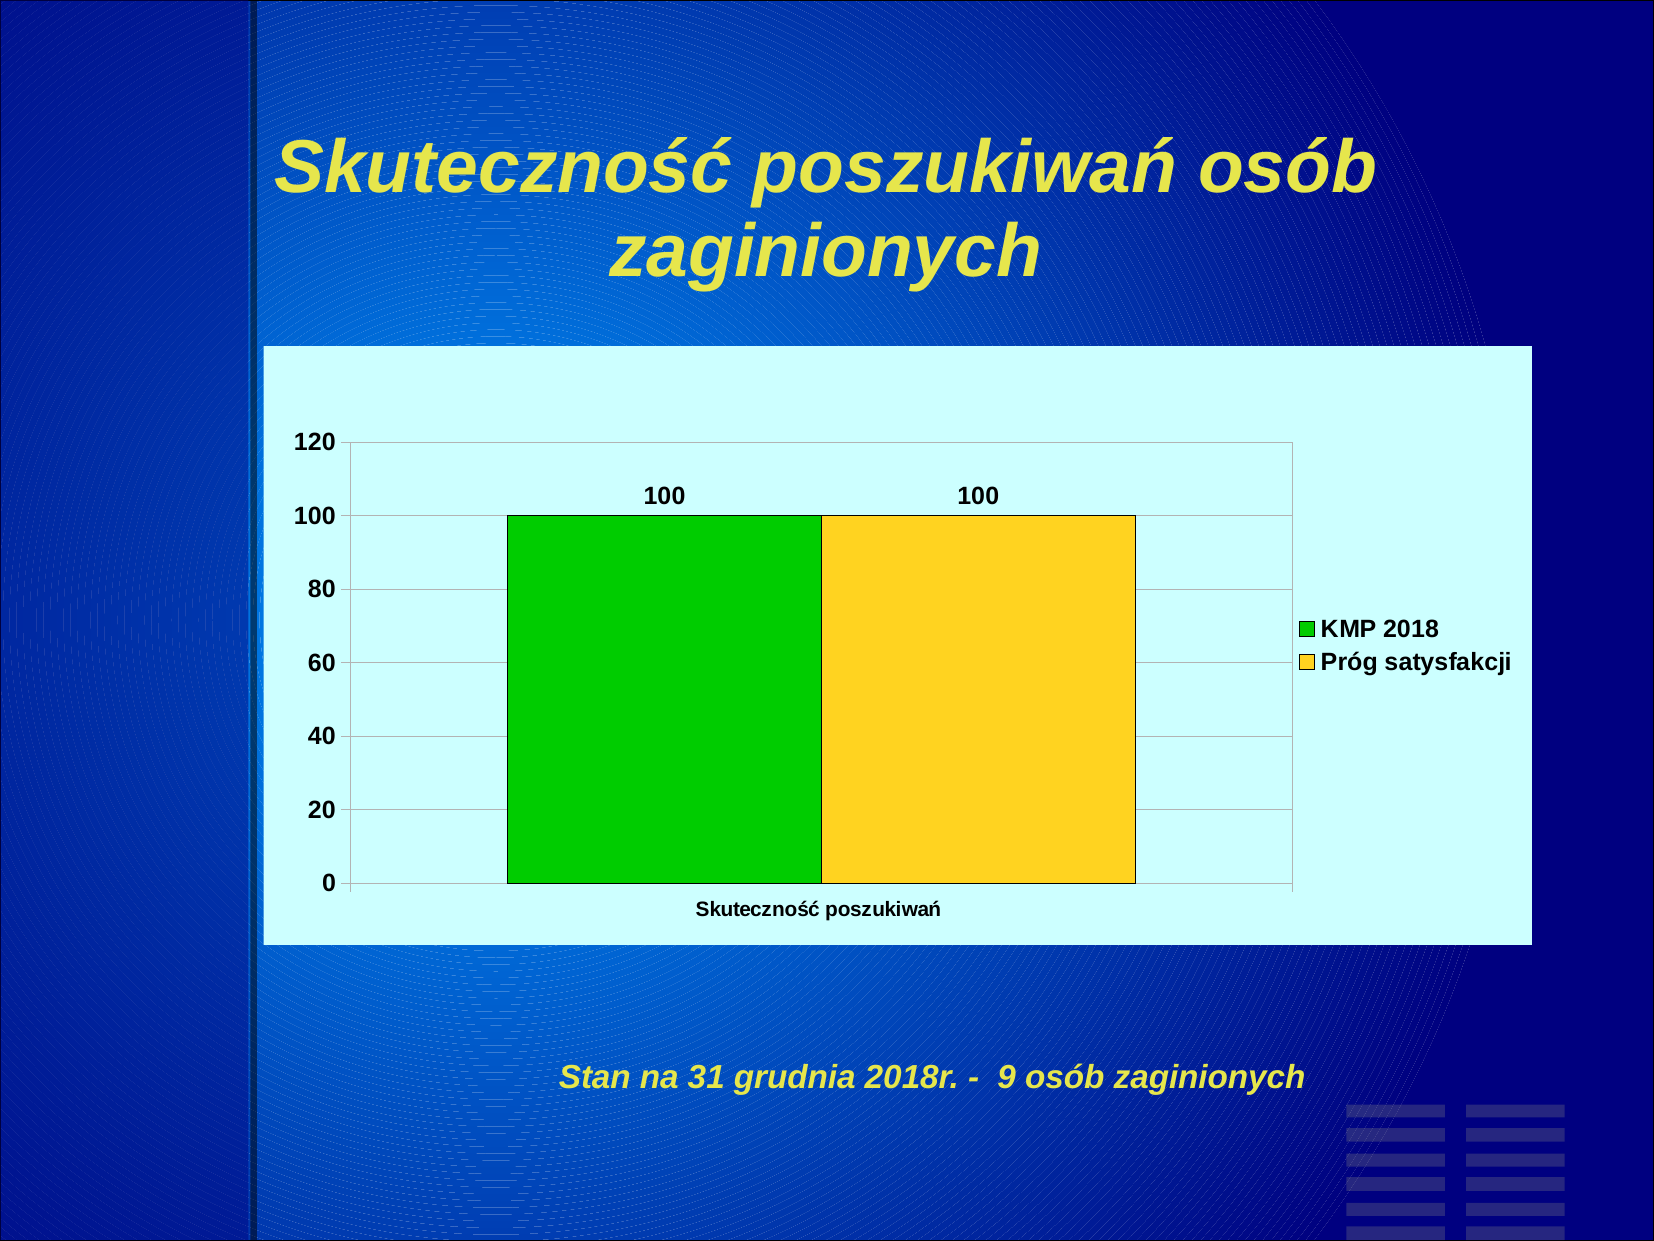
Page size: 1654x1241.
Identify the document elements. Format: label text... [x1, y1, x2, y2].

title Stan na 31 grudnia 2018r. - 9 osób zaginionych [241, 974, 1625, 1180]
title Skuteczność poszukiwań osób zaginionych [119, 105, 1533, 311]
chart [263, 346, 1532, 945]
